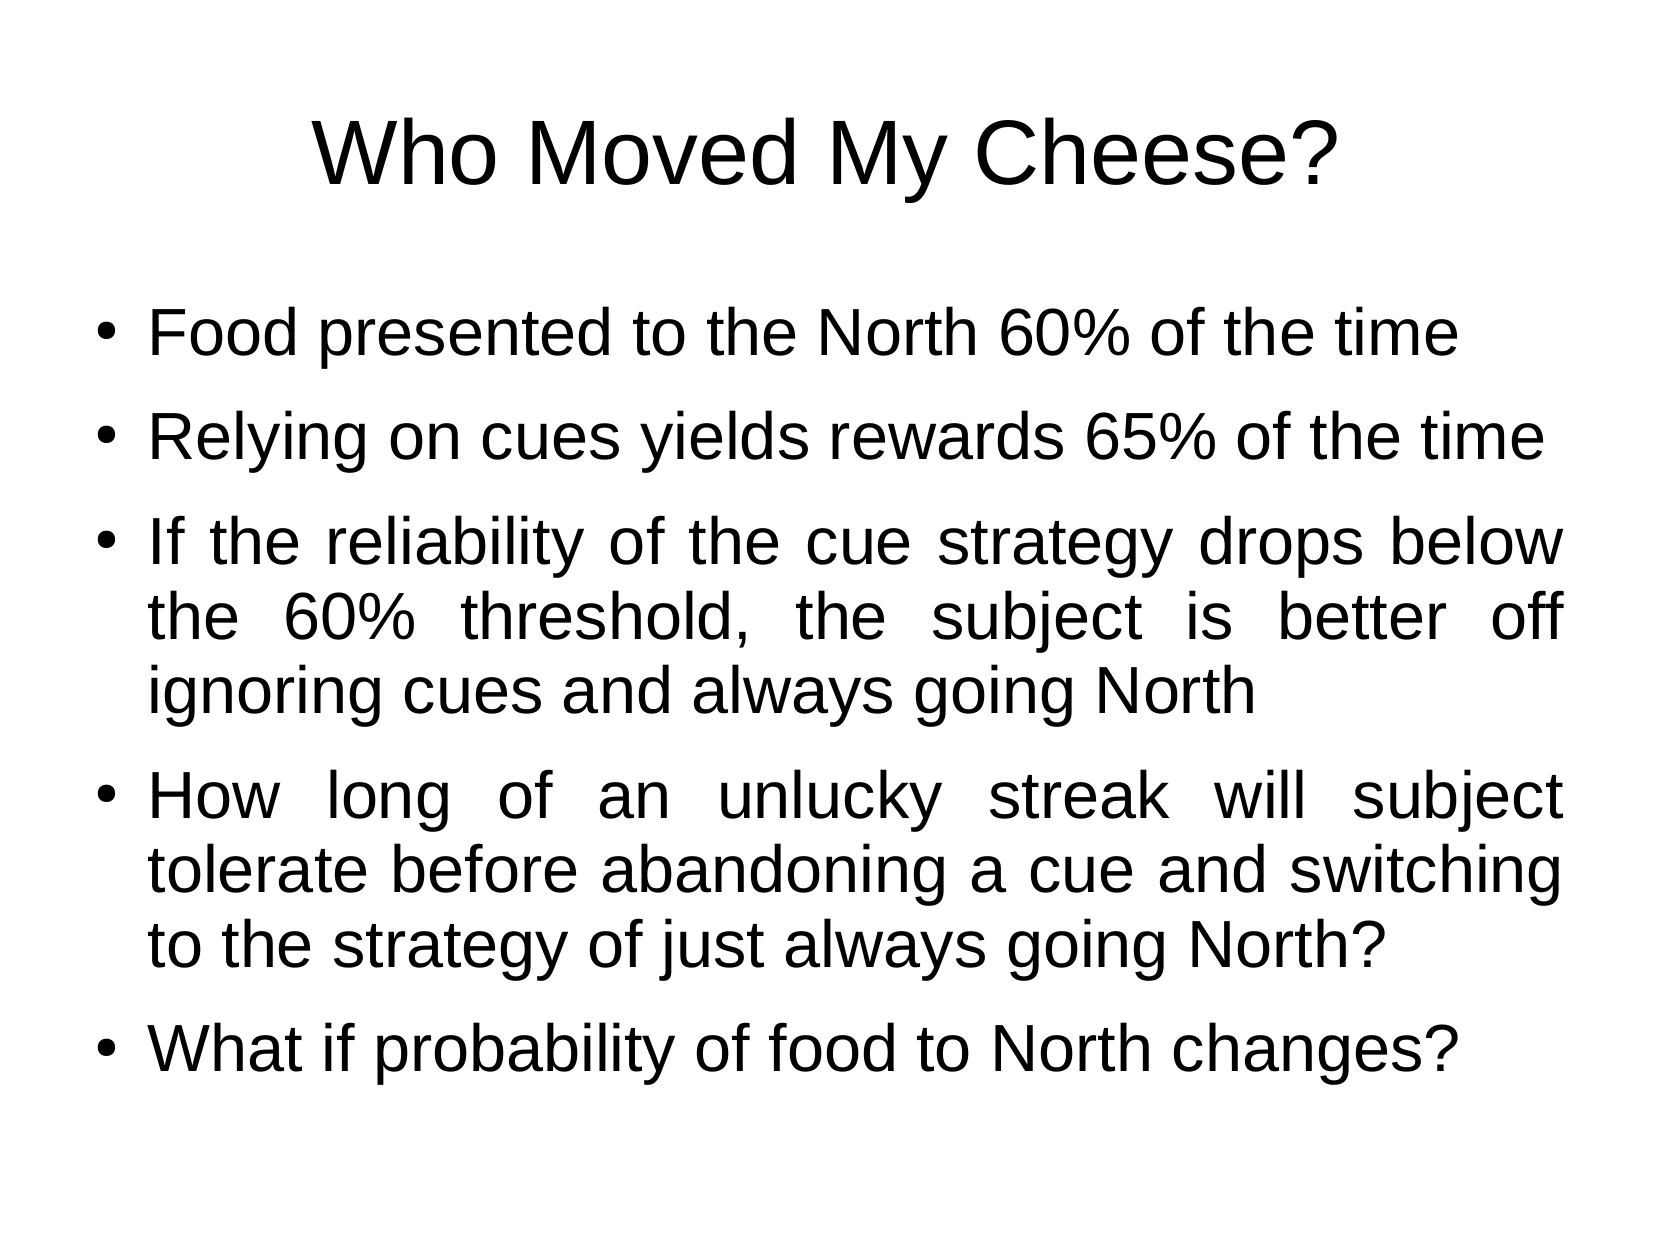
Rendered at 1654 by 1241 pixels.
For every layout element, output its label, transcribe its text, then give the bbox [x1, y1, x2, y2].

title Who Moved My Cheese? [82, 56, 1571, 250]
list Food presented to the North 60% of the time Relying on cues yields rewards 65% of the time If the reliability of the cue strategy drops below the 60% threshold, the subject is better off ignoring cues and always going North How long of an unlucky streak will subject tolerate before abandoning a cue and switching to the strategy of just always going North? What if probability of food to North changes? [76, 295, 1565, 1099]
